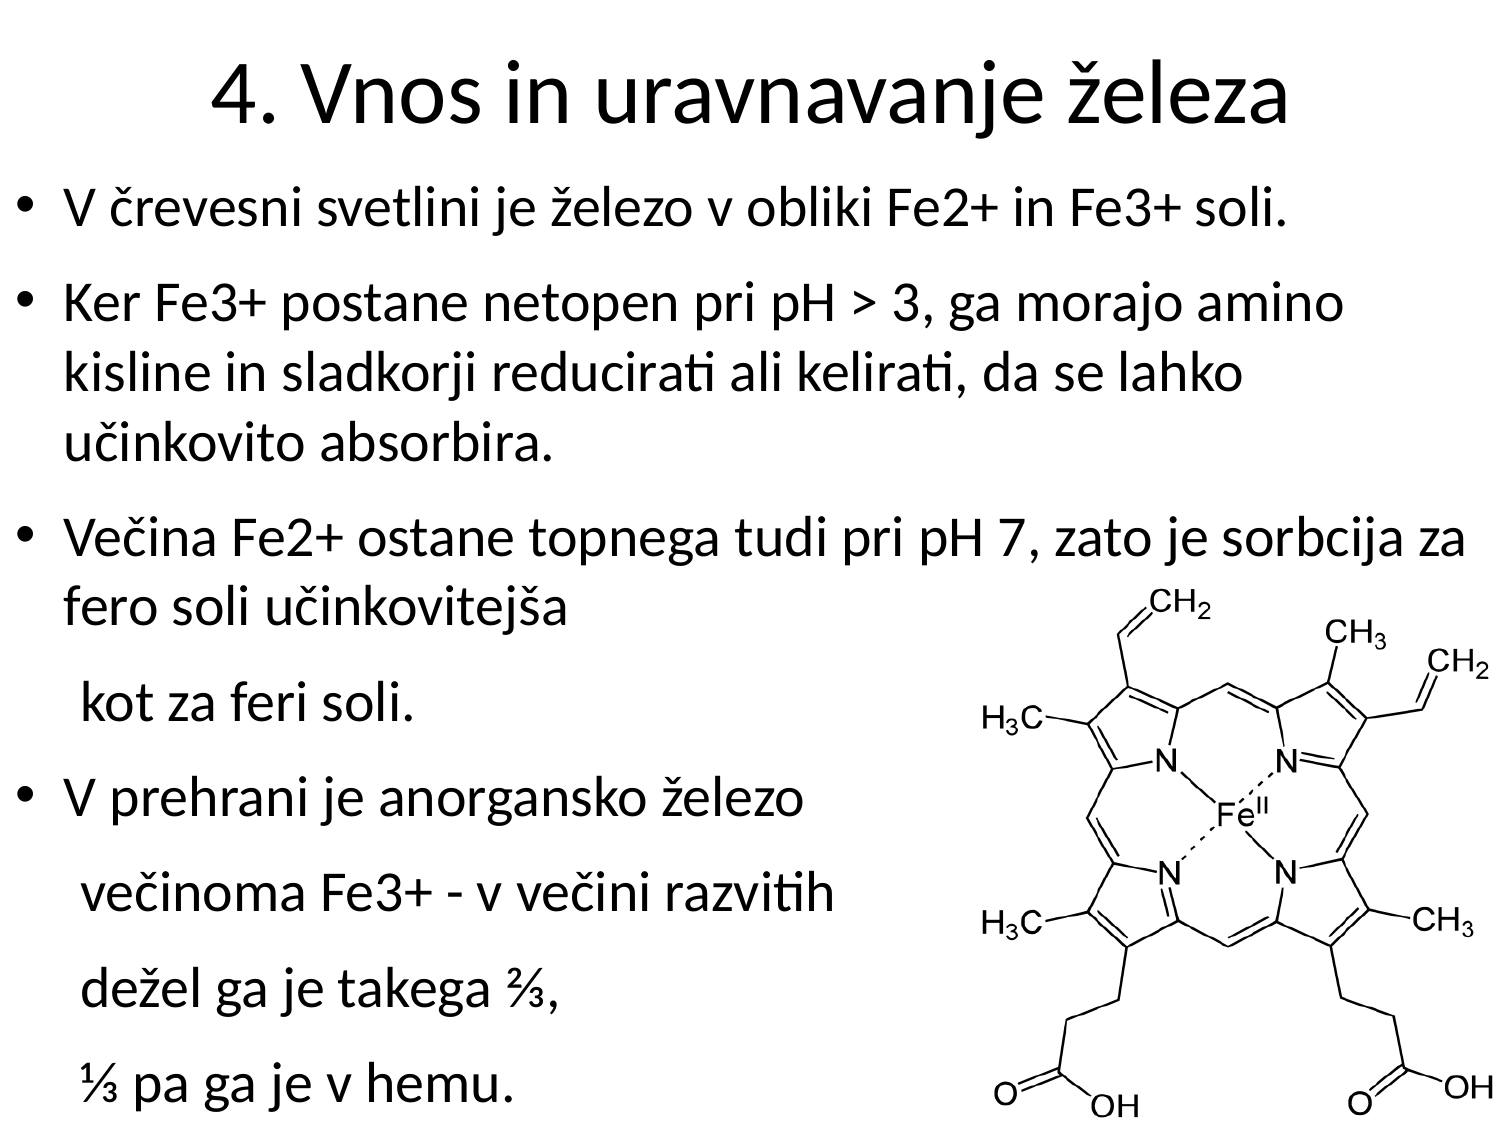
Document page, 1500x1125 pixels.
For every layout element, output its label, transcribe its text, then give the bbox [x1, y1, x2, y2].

list V črevesni svetlini je železo v obliki Fe2+ in Fe3+ soli. Ker Fe3+ postane netopen pri pH > 3, ga morajo amino kisline in sladkorji reducirati ali kelirati, da se lahko učinkovito absorbira. Večina Fe2+ ostane topnega tudi pri pH 7, zato je sorbcija za fero soli učinkovitejša kot za feri soli. V prehrani je anorgansko železo večinoma Fe3+ - v večini razvitih dežel ga je takega ⅔, ⅓ pa ga je v hemu. [0, 160, 1500, 1125]
title 4. Vnos in uravnavanje železa [76, 0, 1427, 160]
